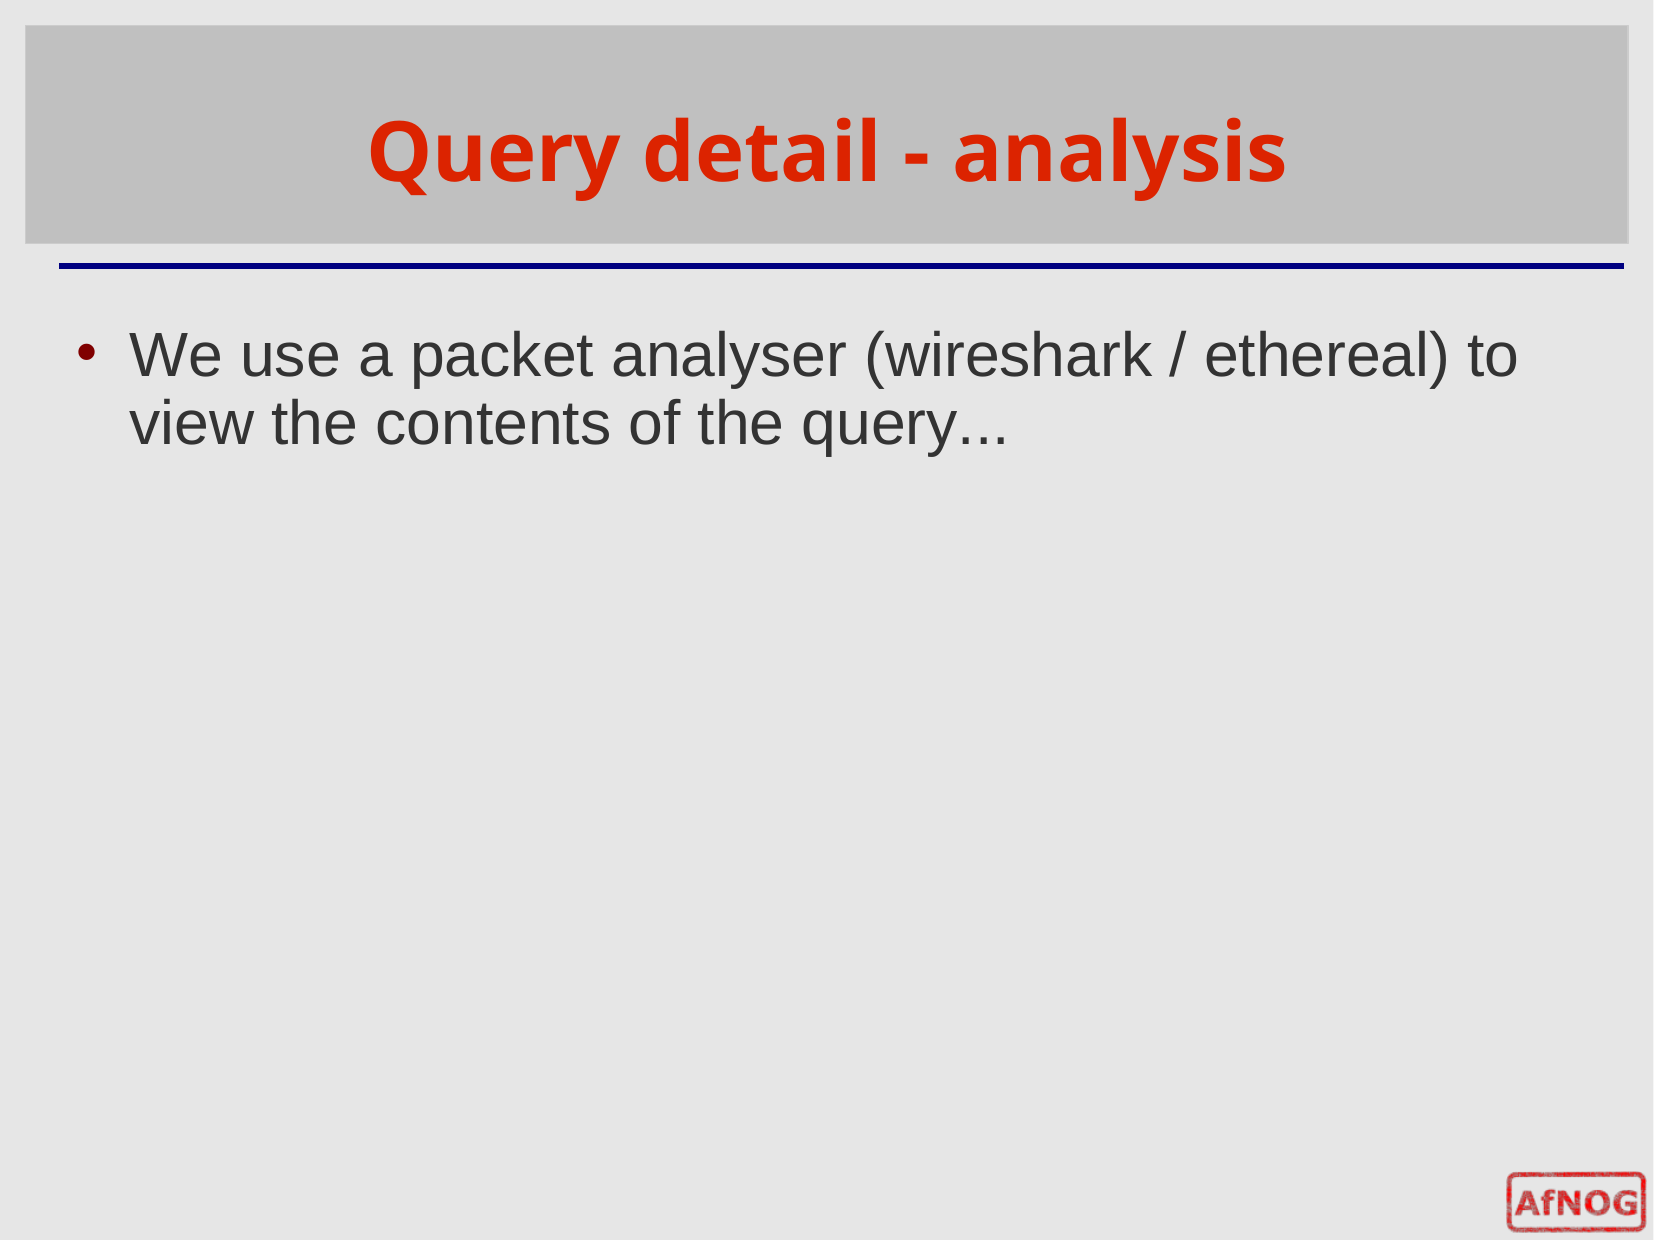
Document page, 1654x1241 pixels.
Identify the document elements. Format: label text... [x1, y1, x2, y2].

picture [1505, 1170, 1648, 1235]
title Query detail - analysis [121, 46, 1534, 254]
list We use a packet analyser (wireshark / ethereal) to view the contents of the query... [59, 322, 1595, 1132]
